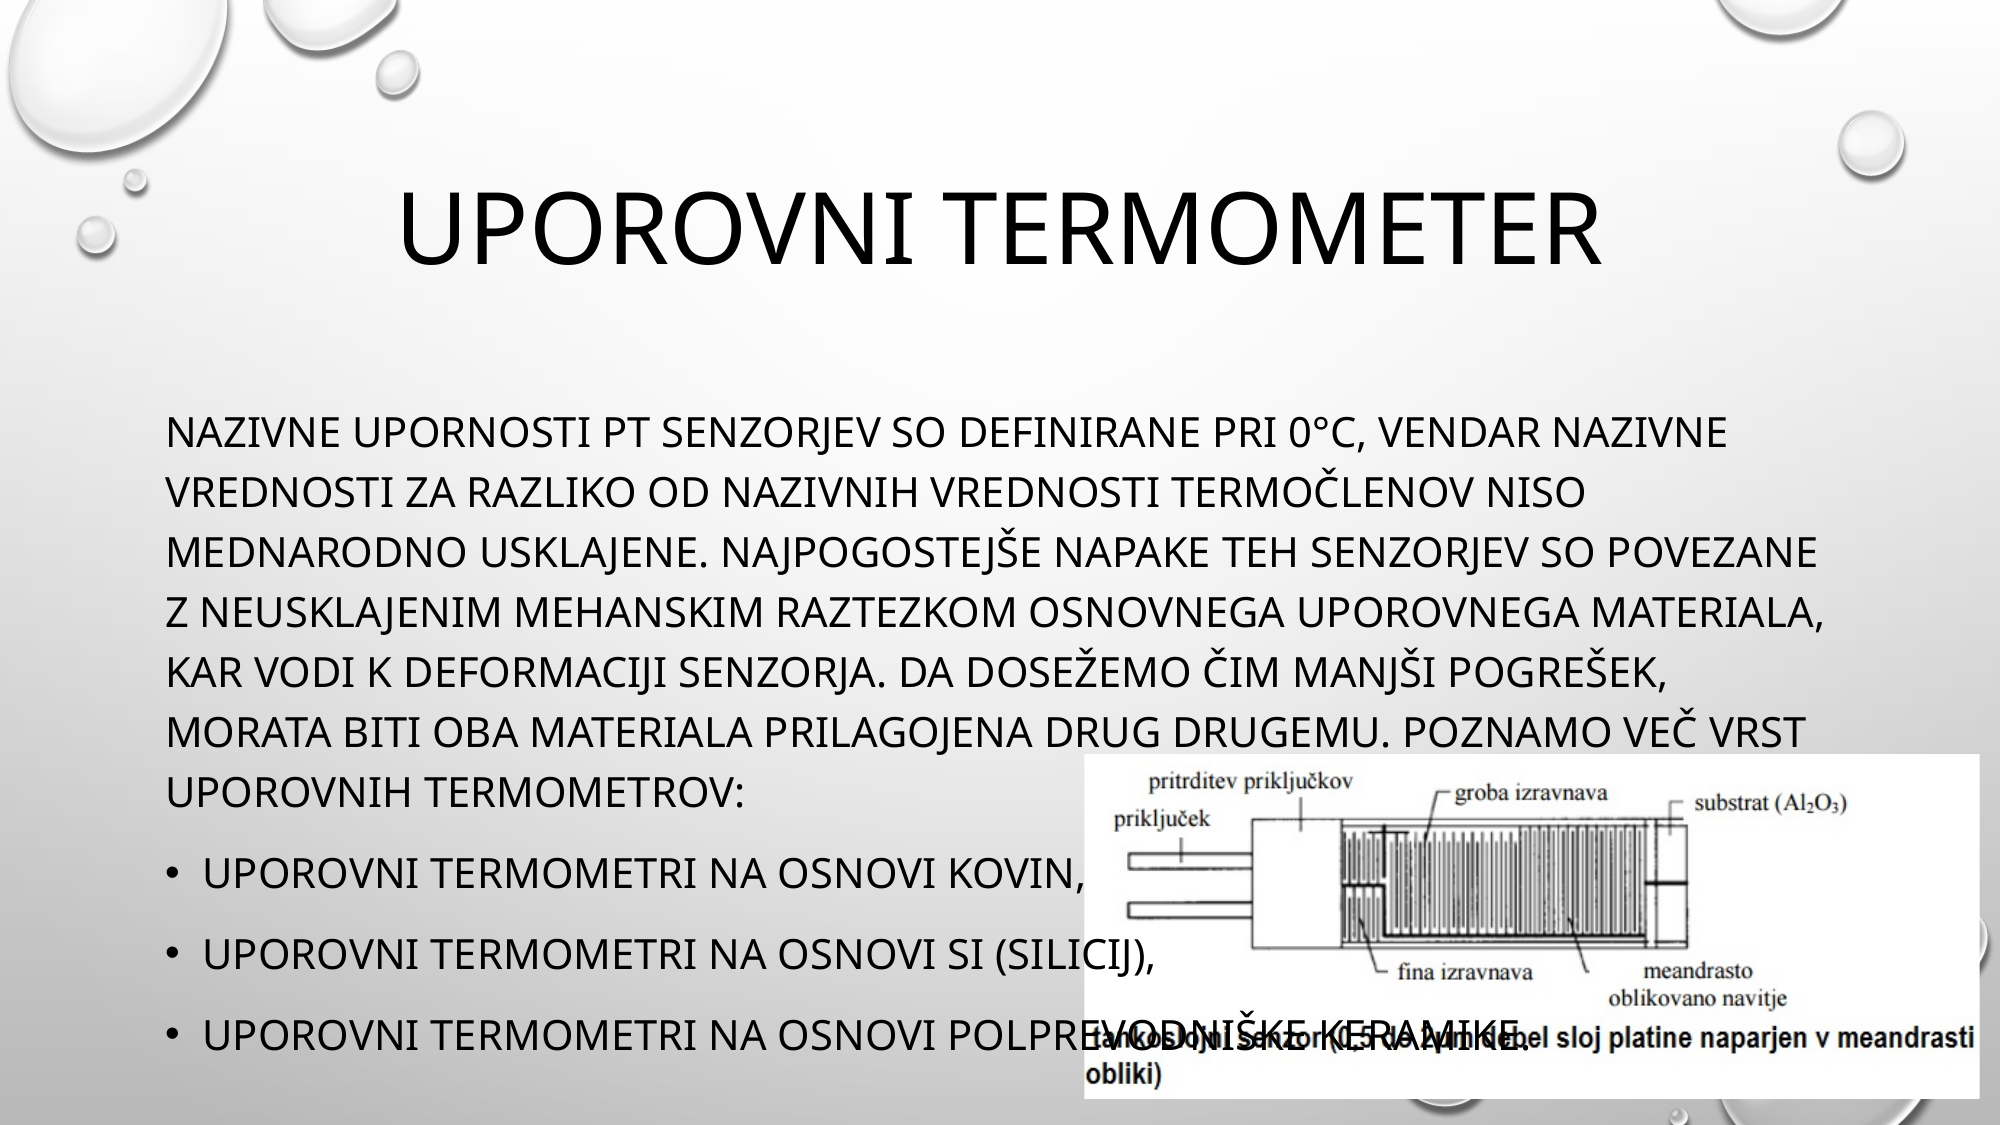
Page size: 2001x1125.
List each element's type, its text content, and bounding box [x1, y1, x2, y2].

list Nazivne upornosti Pt senzorjev so definirane pri 0°C, vendar nazivne vrednosti za razliko od nazivnih vrednosti termočlenov niso mednarodno usklajene. Najpogostejše napake teh senzorjev so povezane z neusklajenim mehanskim raztezkom osnovnega uporovnega materiala, kar vodi k deformaciji senzorja. Da dosežemo čim manjši pogrešek, morata biti oba materiala prilagojena drug drugemu. Poznamo več vrst uporovnih termometrov: uporovni termometri na osnovi kovin, uporovni termometri na osnovi Si (silicij), uporovni termometri na osnovi polprevodniške keramike. [150, 388, 1850, 1057]
title Uporovni termometer [150, 101, 1850, 364]
picture [0, 0, 2000, 1125]
